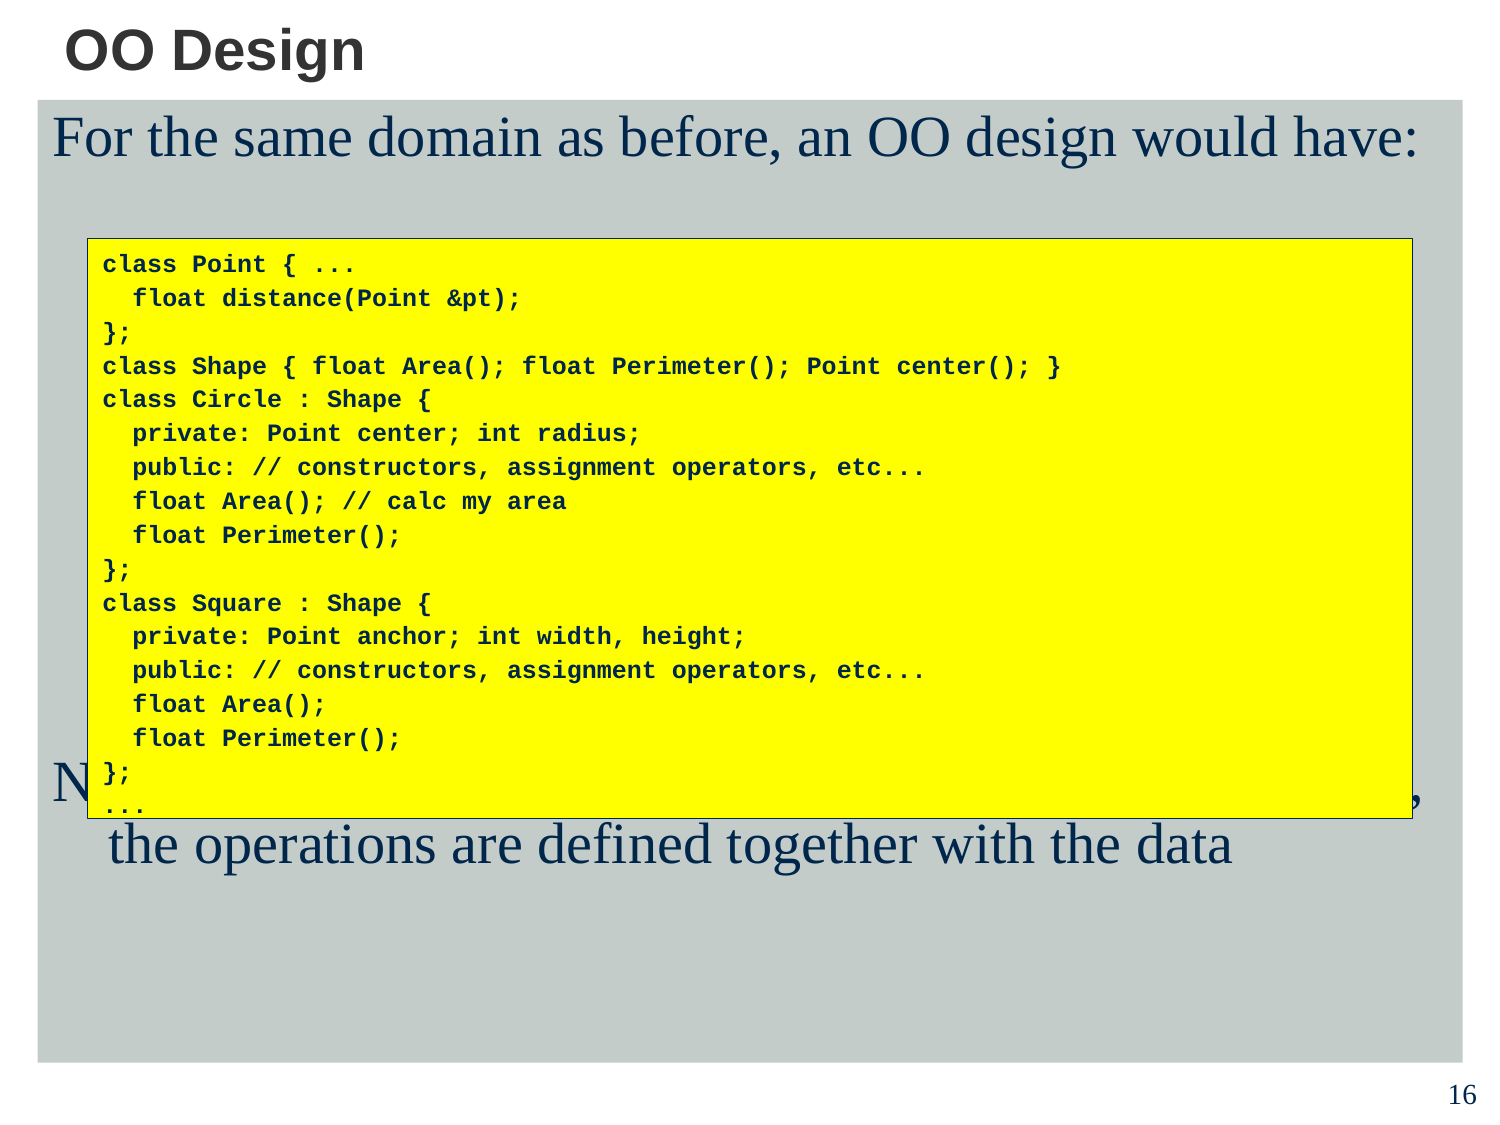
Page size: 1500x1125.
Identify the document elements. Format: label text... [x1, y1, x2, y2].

title OO Design [50, 0, 1450, 91]
picture [0, 0, 1500, 1125]
text_box class Point { ... float distance(Point &pt); }; class Shape { float Area(); float Perimeter(); Point center(); } class Circle : Shape { private: Point center; int radius; public: // constructors, assignment operators, etc... float Area(); // calc my area float Perimeter(); }; class Square : Shape { private: Point anchor; int width, height; public: // constructors, assignment operators, etc... float Area(); float Perimeter(); }; ... [87, 238, 1413, 838]
list For the same domain as before, an OO design would have: Notice that the central aspect of the design is now the data, the operations are defined together with the data [37, 99, 1463, 1063]
